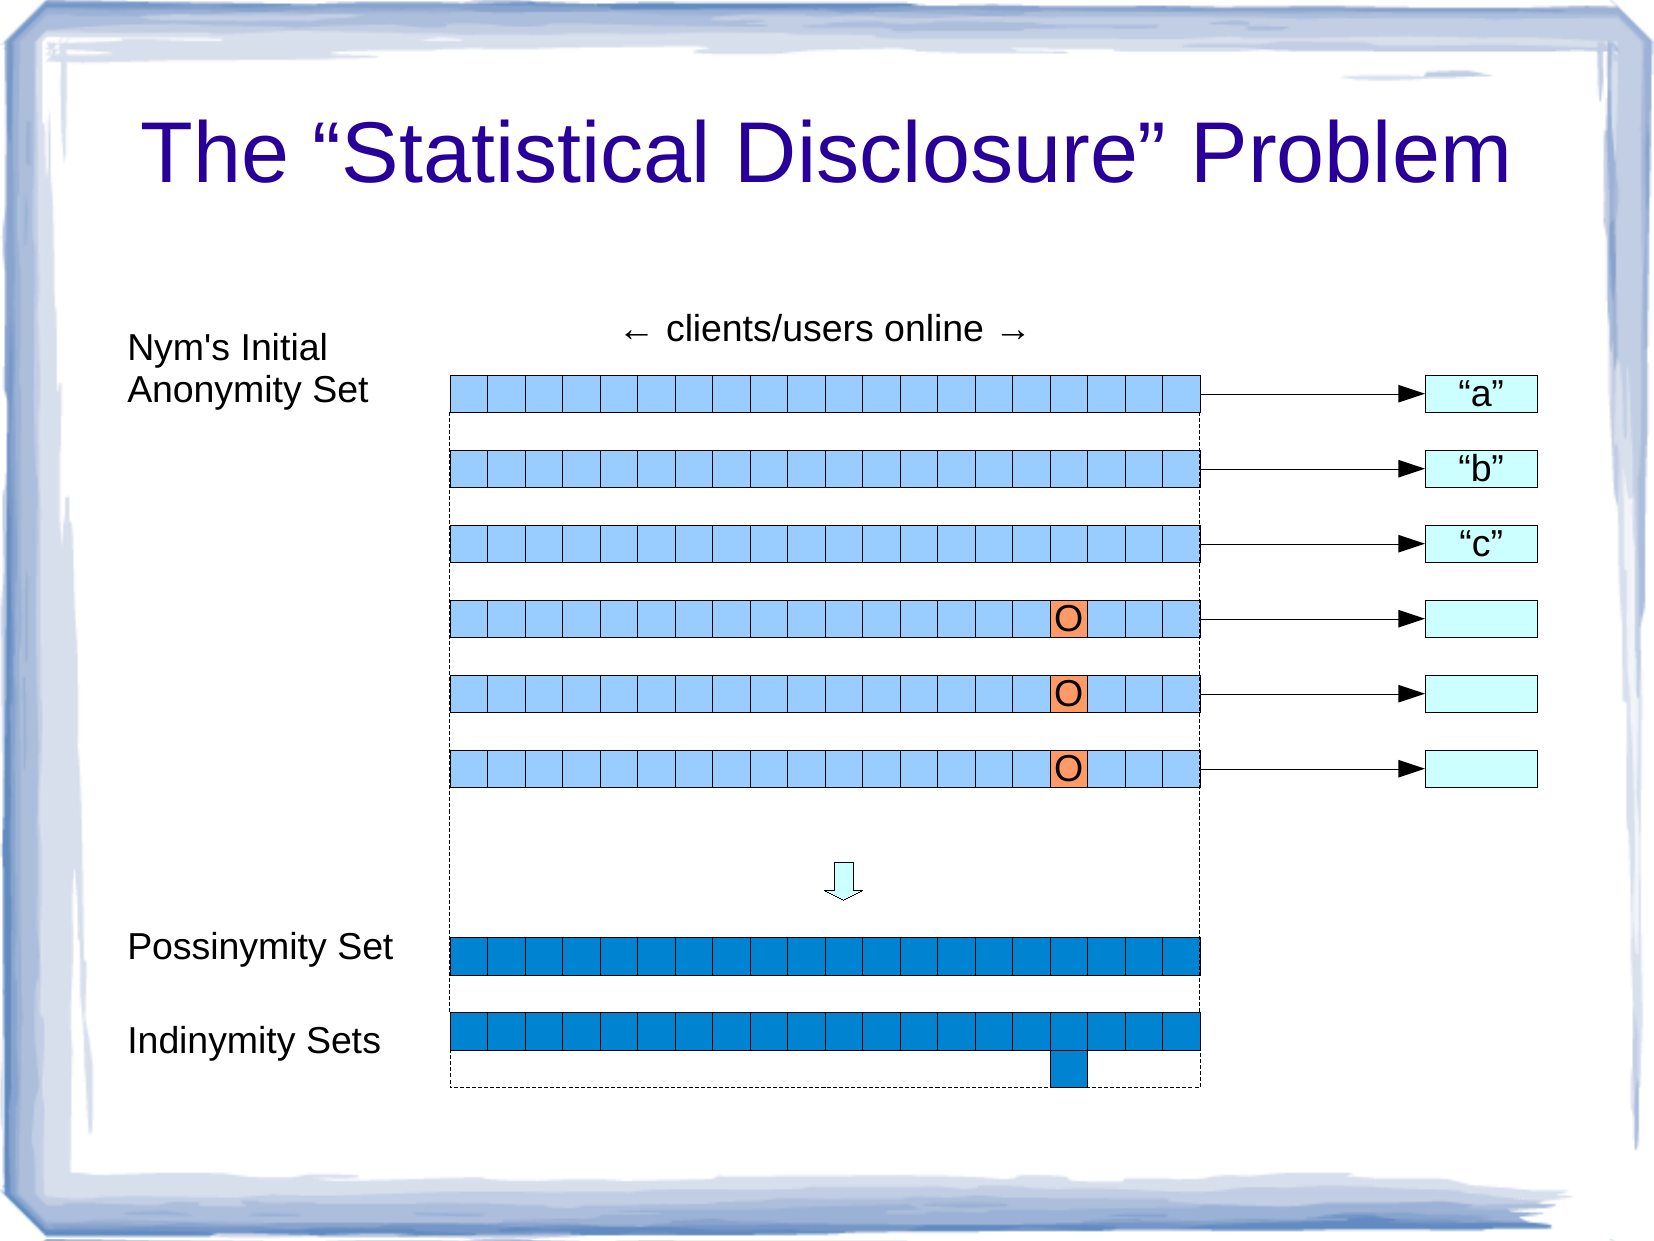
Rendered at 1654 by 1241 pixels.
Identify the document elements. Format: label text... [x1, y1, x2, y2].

text_box [1088, 675, 1201, 713]
text_box [1425, 675, 1538, 713]
text_box [1425, 750, 1538, 788]
text_box [824, 862, 863, 901]
text_box “b” [1425, 450, 1538, 488]
text_box O [1050, 675, 1088, 713]
text_box [450, 600, 1050, 638]
text_box [450, 937, 1201, 976]
text_box Indinymity Sets [112, 1012, 413, 1070]
text_box Nym's Initial Anonymity Set [112, 319, 413, 419]
text_box [450, 375, 1201, 413]
text_box [450, 750, 1050, 788]
text_box [1088, 750, 1201, 788]
text_box [450, 1012, 1201, 1088]
picture [0, 0, 1654, 1241]
text_box “a” [1425, 375, 1538, 413]
text_box O [1050, 600, 1088, 638]
text_box [450, 525, 1201, 563]
text_box [1425, 600, 1538, 638]
text_box ← clients/users online → [487, 300, 1163, 357]
text_box [1088, 600, 1201, 638]
text_box O [1050, 750, 1088, 788]
text_box Possinymity Set [112, 918, 413, 976]
title The “Statistical Disclosure” Problem [82, 49, 1571, 257]
text_box [450, 675, 1050, 713]
text_box “c” [1425, 525, 1538, 563]
text_box [450, 450, 1201, 488]
